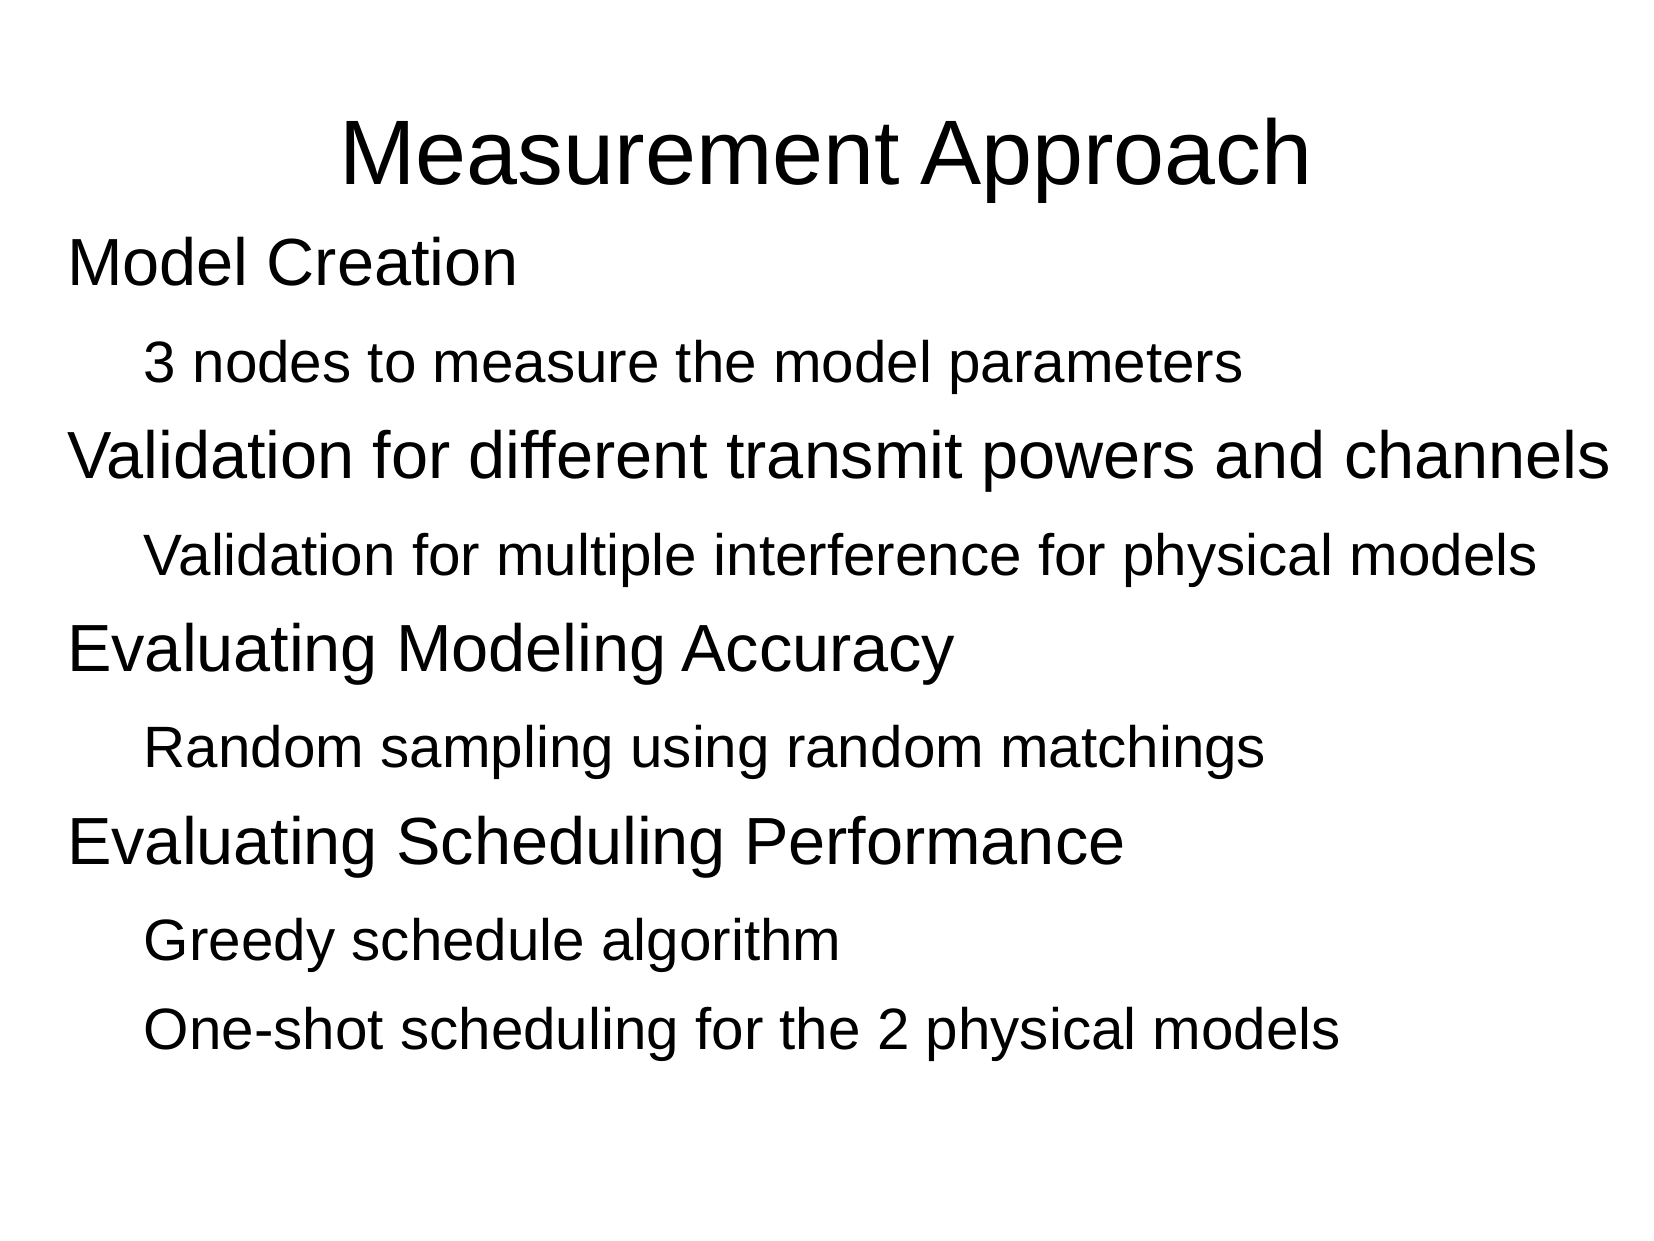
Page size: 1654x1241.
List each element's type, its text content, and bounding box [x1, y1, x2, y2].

title Measurement Approach [82, 49, 1571, 225]
list Model Creation 3 nodes to measure the model parameters Validation for different transmit powers and channels Validation for multiple interference for physical models Evaluating Modeling Accuracy Random sampling using random matchings Evaluating Scheduling Performance Greedy schedule algorithm One-shot scheduling for the 2 physical models [49, 225, 1613, 1136]
